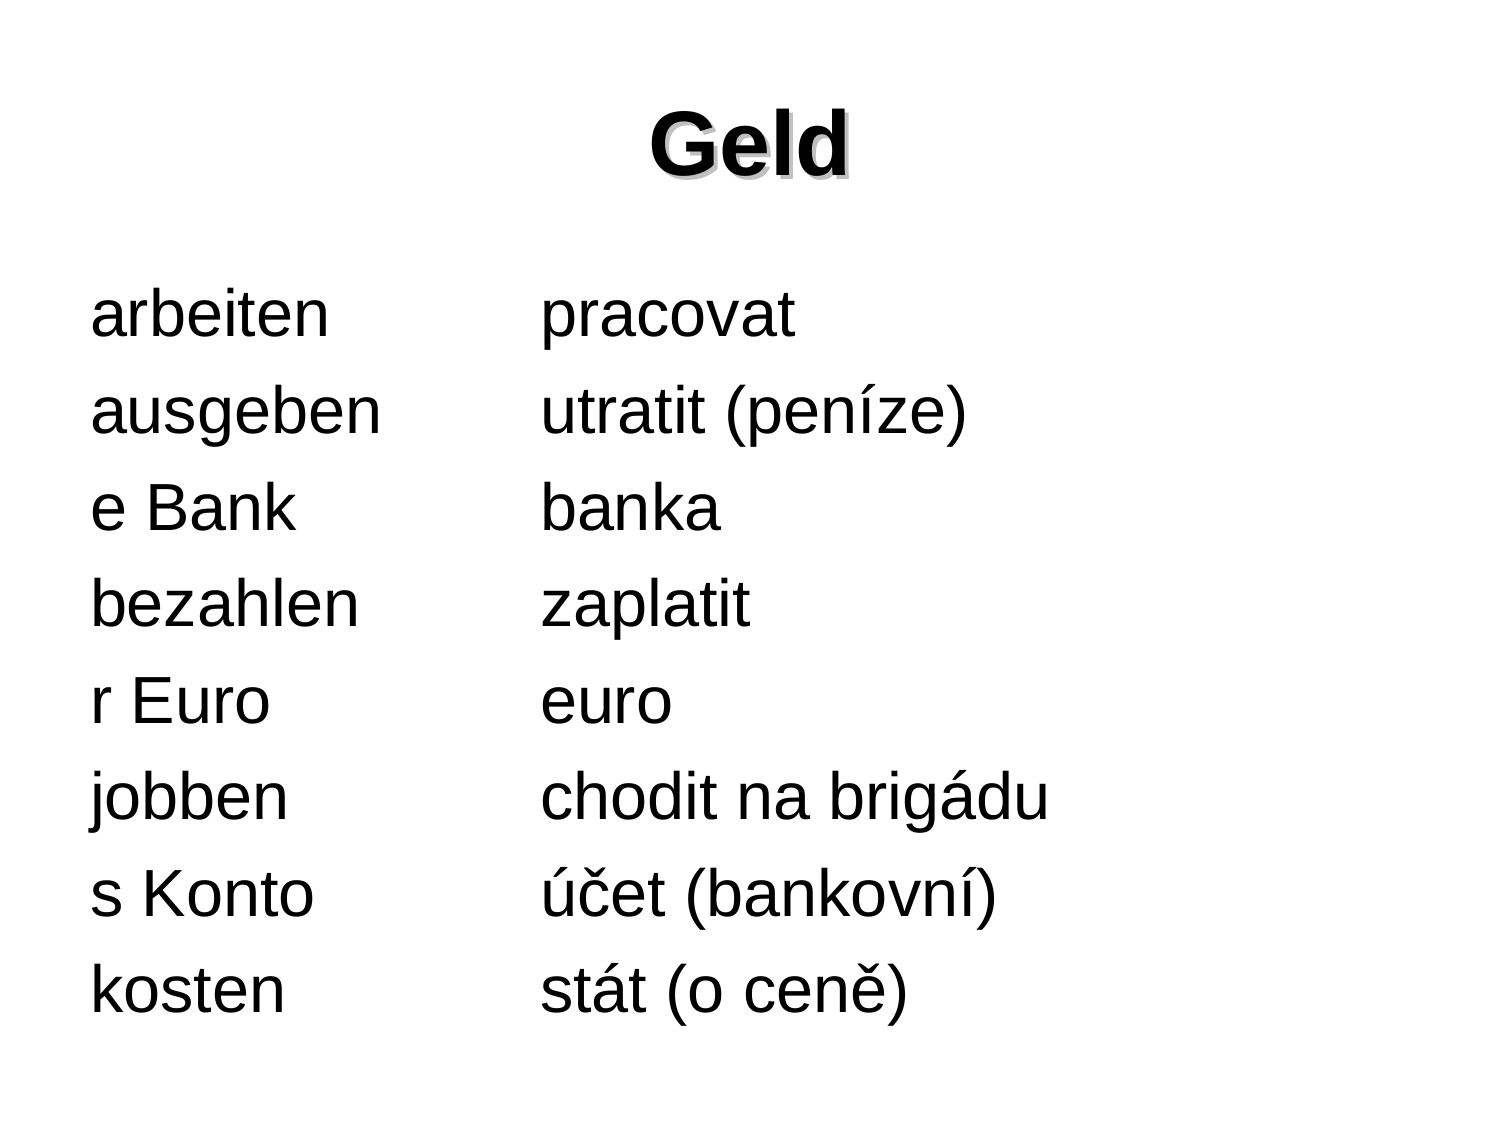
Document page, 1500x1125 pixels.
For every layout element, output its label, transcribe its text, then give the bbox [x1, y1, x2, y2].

list arbeiten pracovat ausgeben utratit (peníze) e Bank banka bezahlen zaplatit r Euro euro jobben chodit na brigádu s Konto účet (bankovní) kosten stát (o ceně) [75, 262, 1426, 1125]
title Geld [75, 45, 1426, 233]
